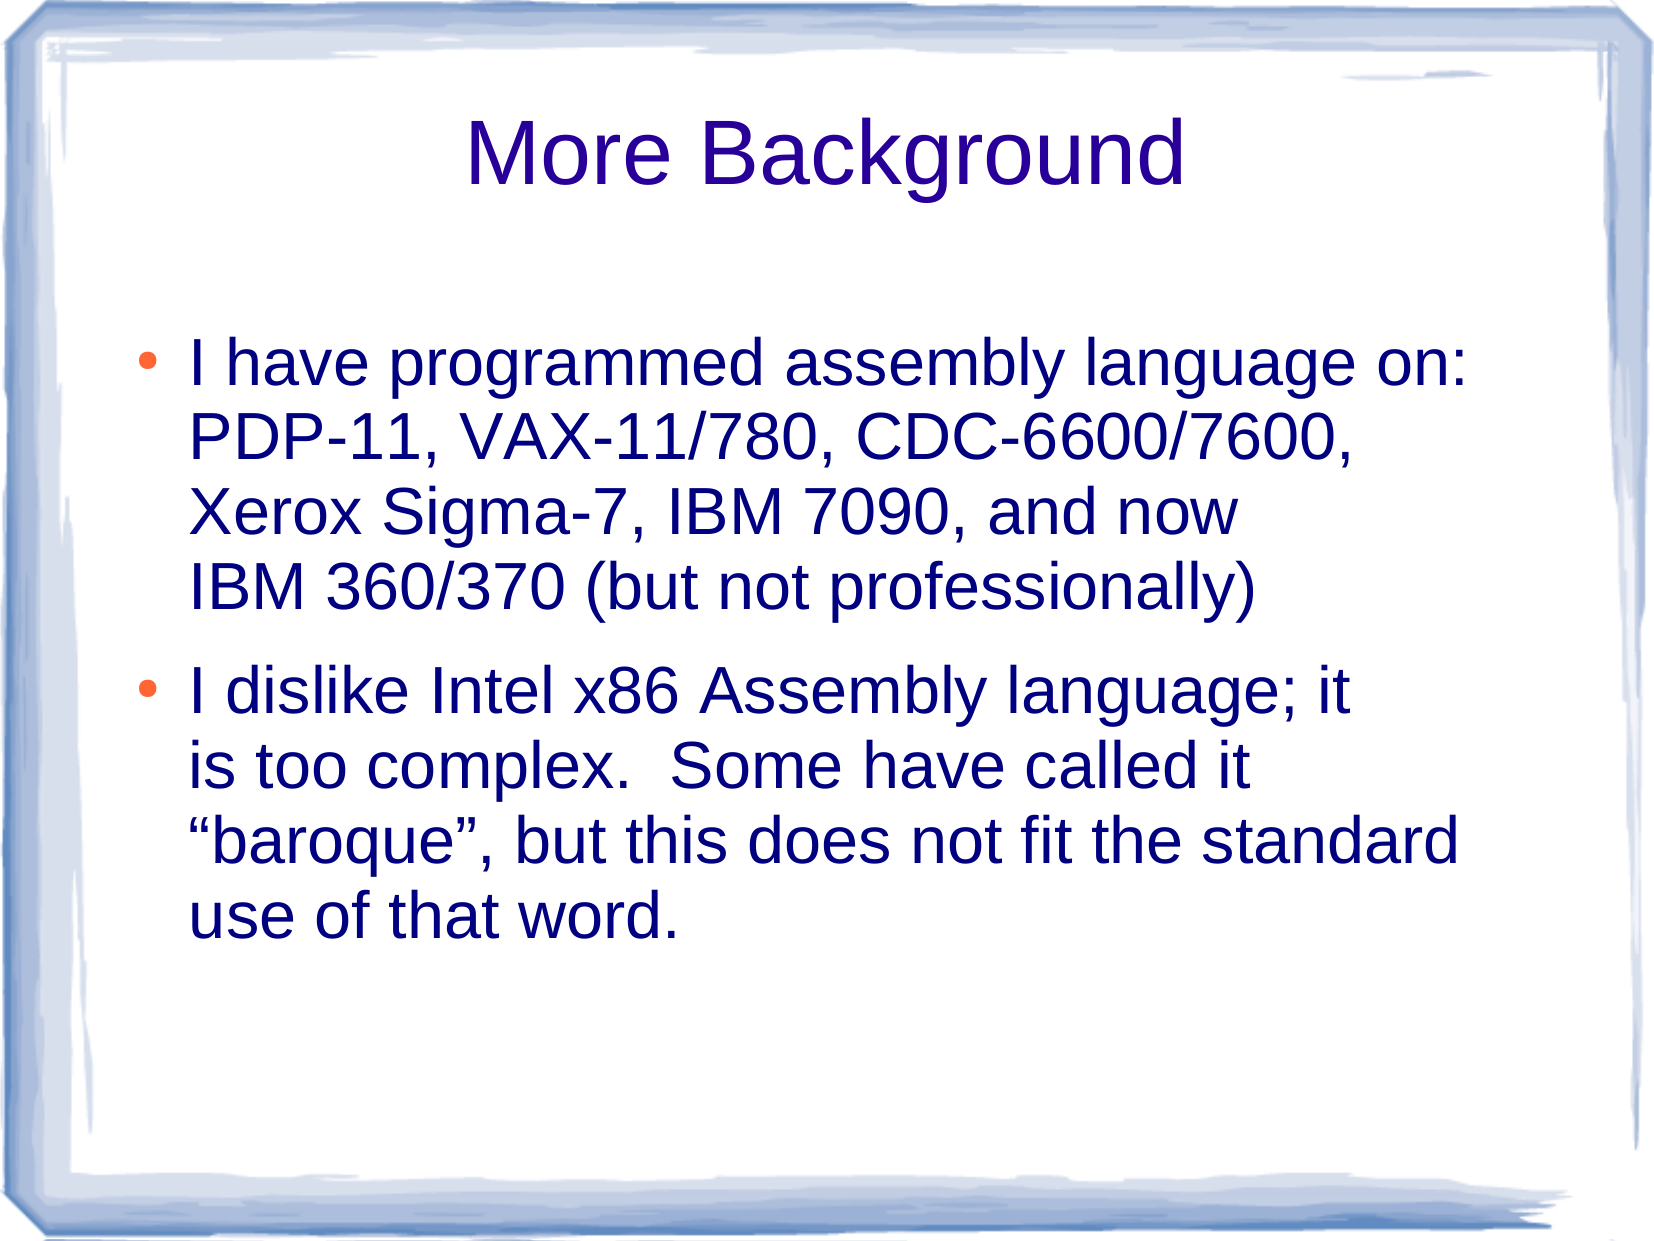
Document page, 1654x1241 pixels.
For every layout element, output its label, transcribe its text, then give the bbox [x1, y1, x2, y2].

title More Background [82, 56, 1571, 250]
list I have programmed assembly language on: PDP-11, VAX-11/780, CDC-6600/7600, Xerox Sigma-7, IBM 7090, and now IBM 360/370 (but not professionally) I dislike Intel x86 Assembly language; it is too complex. Some have called it “baroque”, but this does not fit the standard use of that word. [118, 324, 1571, 990]
picture [0, 0, 1654, 1241]
